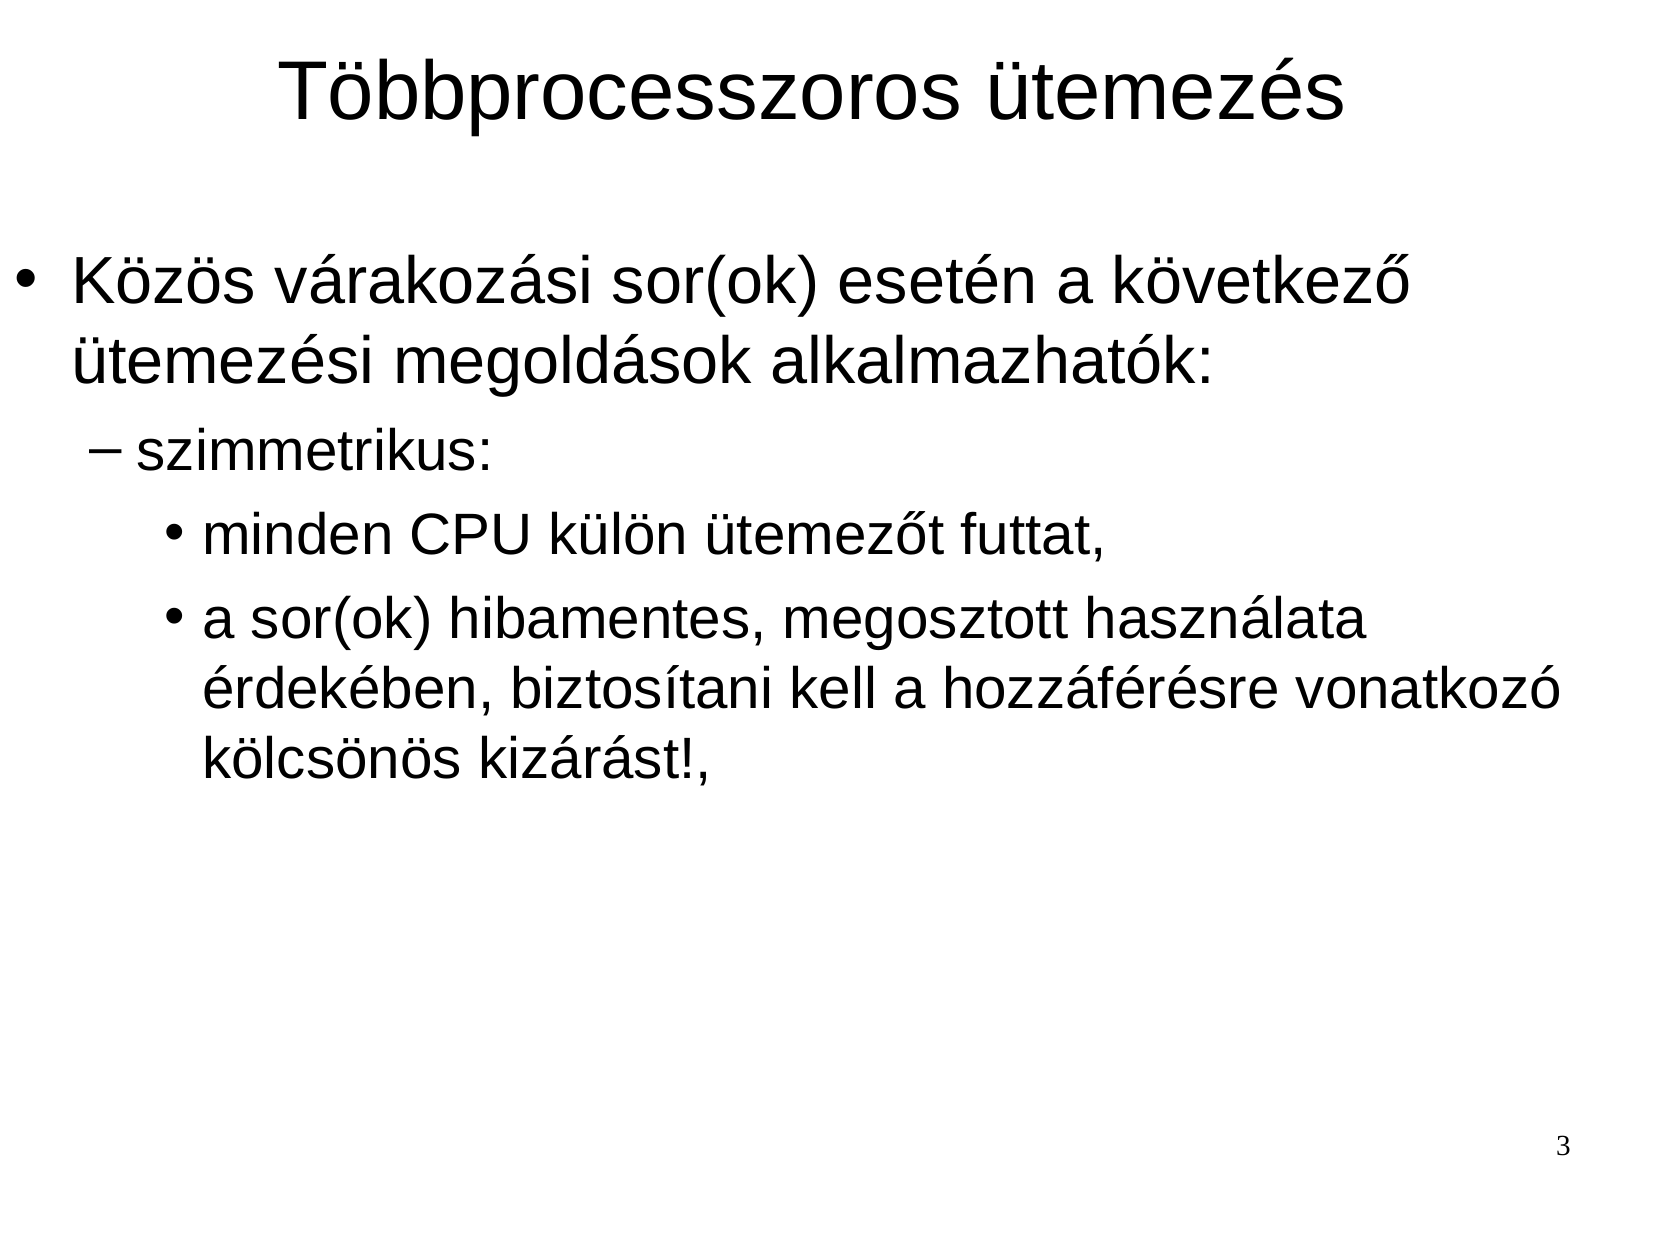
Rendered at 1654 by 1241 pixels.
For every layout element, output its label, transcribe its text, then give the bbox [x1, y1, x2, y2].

list Közös várakozási sor(ok) esetén a következő ütemezési megoldások alkalmazhatók: szimmetrikus: minden CPU külön ütemezőt futtat, a sor(ok) hibamentes, megosztott használata érdekében, biztosítani kell a hozzáférésre vonatkozó kölcsönös kizárást!, [0, 229, 1654, 985]
title Többprocesszoros ütemezés [38, 20, 1609, 152]
